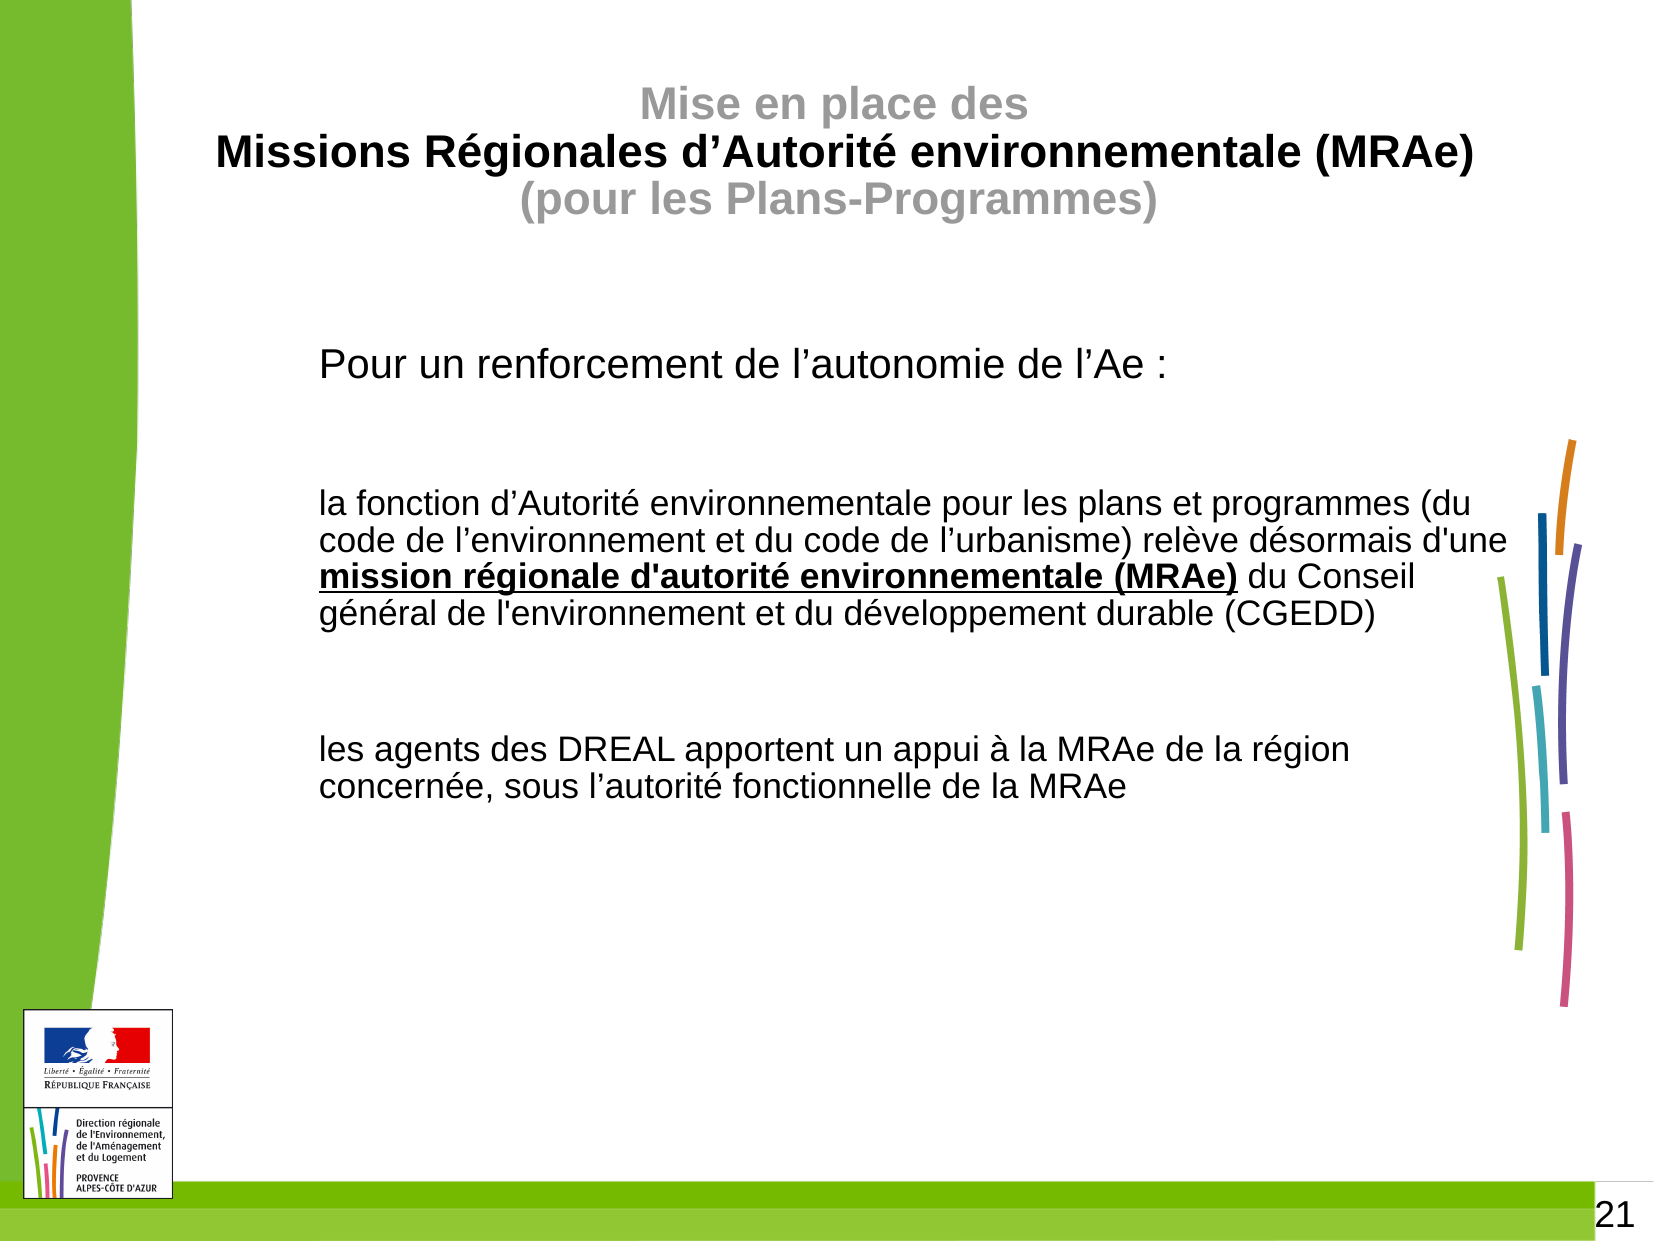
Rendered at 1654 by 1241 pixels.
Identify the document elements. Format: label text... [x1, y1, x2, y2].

title Mise en place des Missions Régionales d’Autorité environnementale (MRAe) (pour les Plans-Programmes) [82, 49, 1571, 257]
picture [0, 0, 1654, 1241]
list Pour un renforcement de l’autonomie de l’Ae : la fonction d’Autorité environnementale pour les plans et programmes (du code de l’environnement et du code de l’urbanisme) relève désormais d'une mission régionale d'autorité environnementale (MRAe) du Conseil général de l'environnement et du développement durable (CGEDD) les agents des DREAL apportent un appui à la MRAe de la région concernée, sous l’autorité fonctionnelle de la MRAe [206, 343, 1536, 1063]
